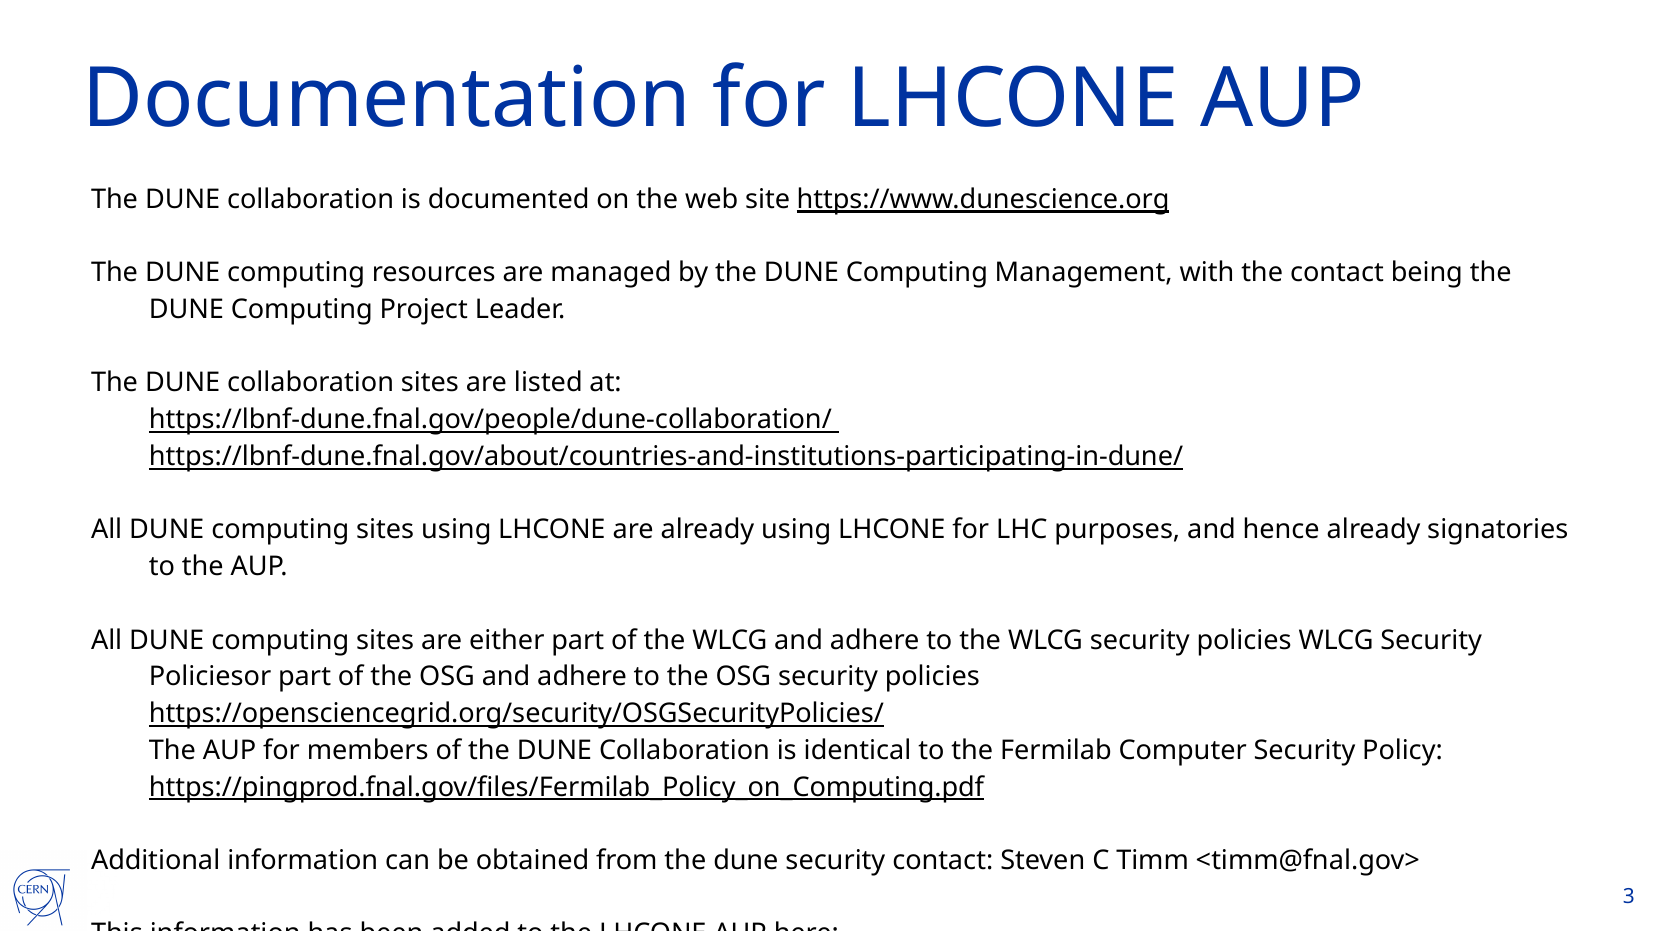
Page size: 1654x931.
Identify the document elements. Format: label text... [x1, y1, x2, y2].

picture [0, 850, 76, 931]
title Documentation for LHCONE AUP [82, 37, 1571, 164]
text_box The DUNE collaboration is documented on the web site https://www.dunescience.org The DUNE computing resources are managed by the DUNE Computing Management, with the contact being the DUNE Computing Project Leader. The DUNE collaboration sites are listed at: https://lbnf-dune.fnal.gov/people/dune-collaboration/ https://lbnf-dune.fnal.gov/about/countries-and-institutions-participating-in-dune/ All DUNE computing sites using LHCONE are already using LHCONE for LHC purposes, and hence already signatories to the AUP. All DUNE computing sites are either part of the WLCG and adhere to the WLCG security policies WLCG Security Policiesor part of the OSG and adhere to the OSG security policies https://opensciencegrid.org/security/OSGSecurityPolicies/ The AUP for members of the DUNE Collaboration is identical to the Fermilab Computer Security Policy: https://pingprod.fnal.gov/files/Fermilab_Policy_on_Computing.pdf Additional information can be obtained from the dune security contact: Steven C Timm <timm@fnal.gov> This information has been added to the LHCONE AUP here: https://twiki.cern.ch/twiki/bin/view/LHCONE/LhcOneAup#Participating_Collaborations_and [76, 172, 1601, 931]
